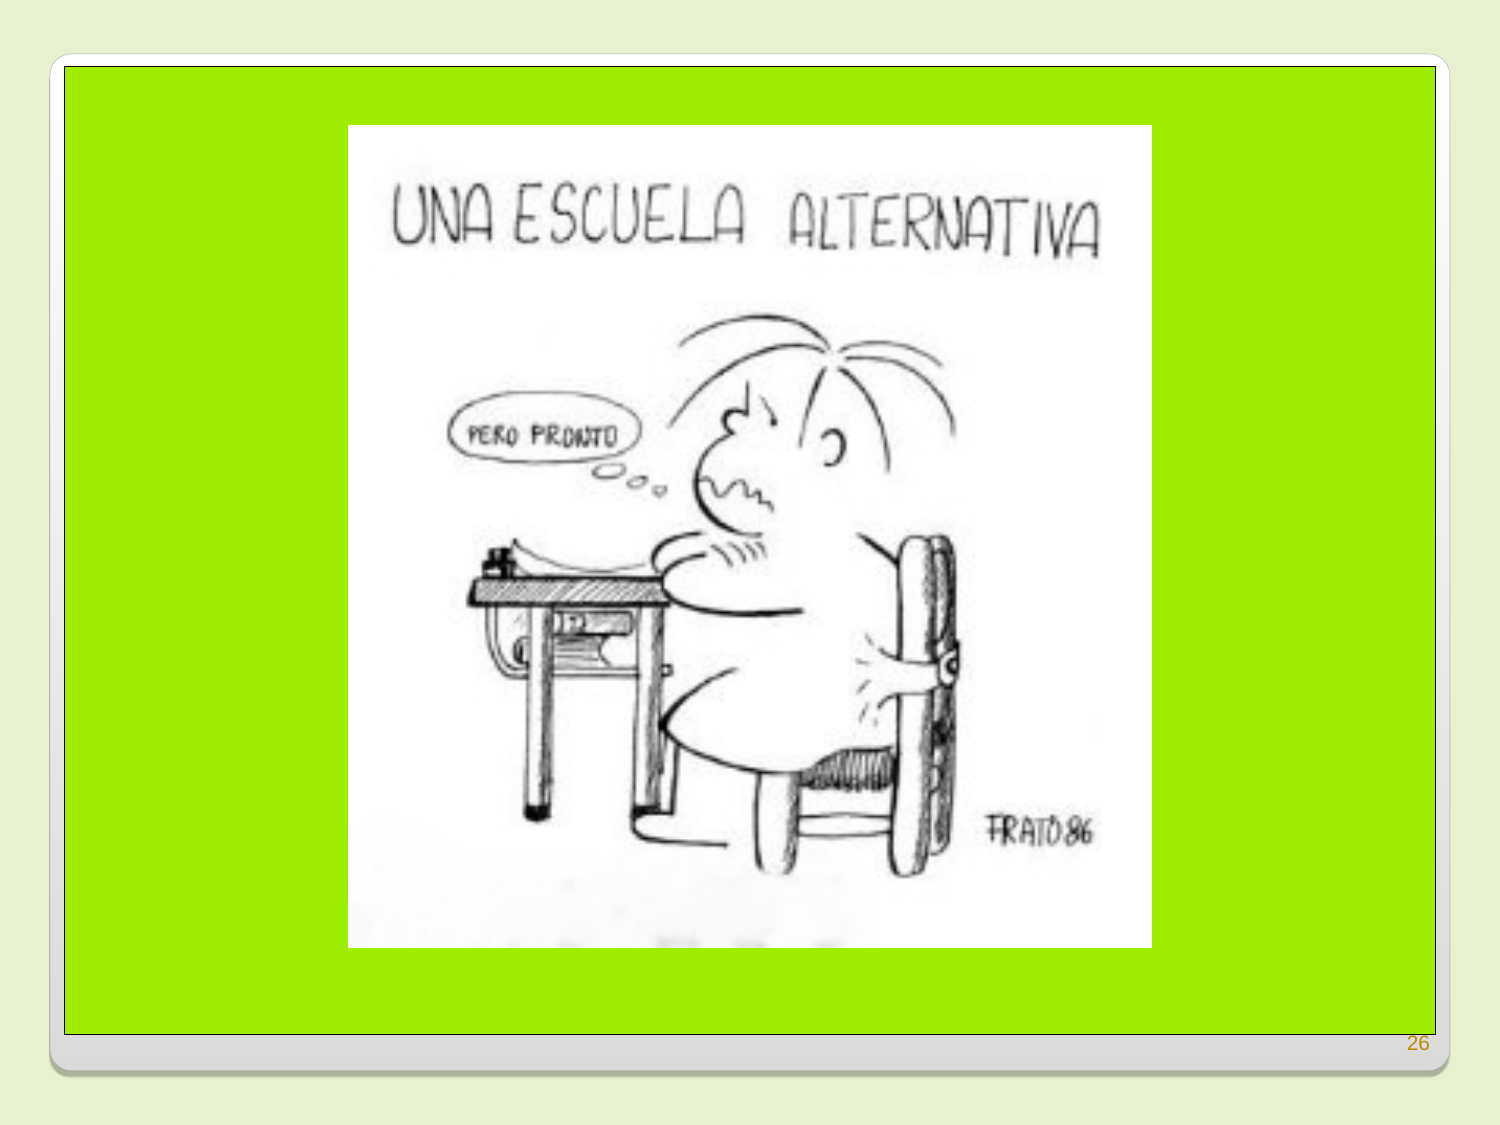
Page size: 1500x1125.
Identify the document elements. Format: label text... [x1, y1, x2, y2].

text_box <número> [1369, 1002, 1445, 1063]
picture [348, 125, 1152, 948]
table_header [65, 67, 1435, 1034]
